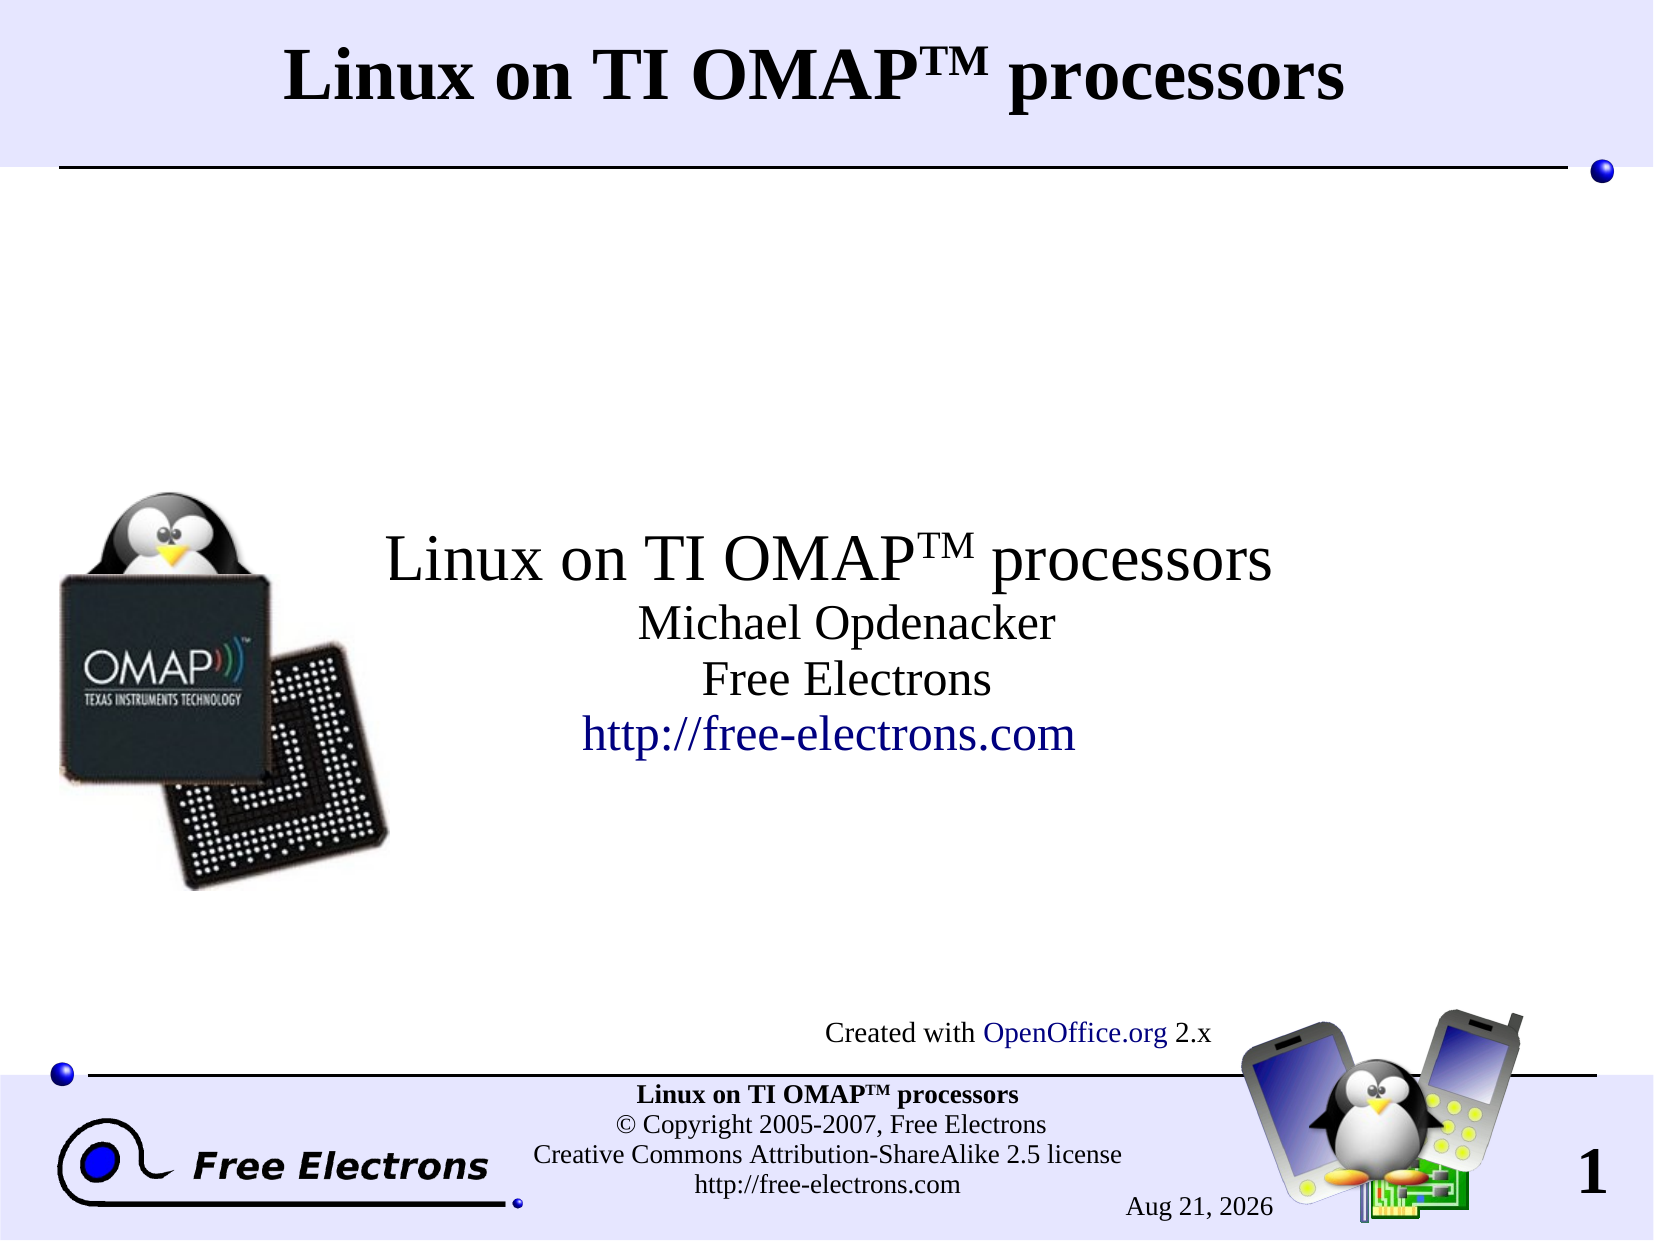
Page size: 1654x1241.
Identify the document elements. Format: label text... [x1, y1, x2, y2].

picture [50, 1107, 527, 1216]
picture [1231, 1007, 1538, 1241]
text_box Created with OpenOffice.org 2.x [825, 1016, 1217, 1052]
title Linux on TI OMAPTM processors [41, 12, 1589, 138]
subtitle Linux on TI OMAPTM processors Michael Opdenacker Free Electrons http://free-electrons.com [105, 216, 1518, 1066]
picture [59, 487, 390, 891]
